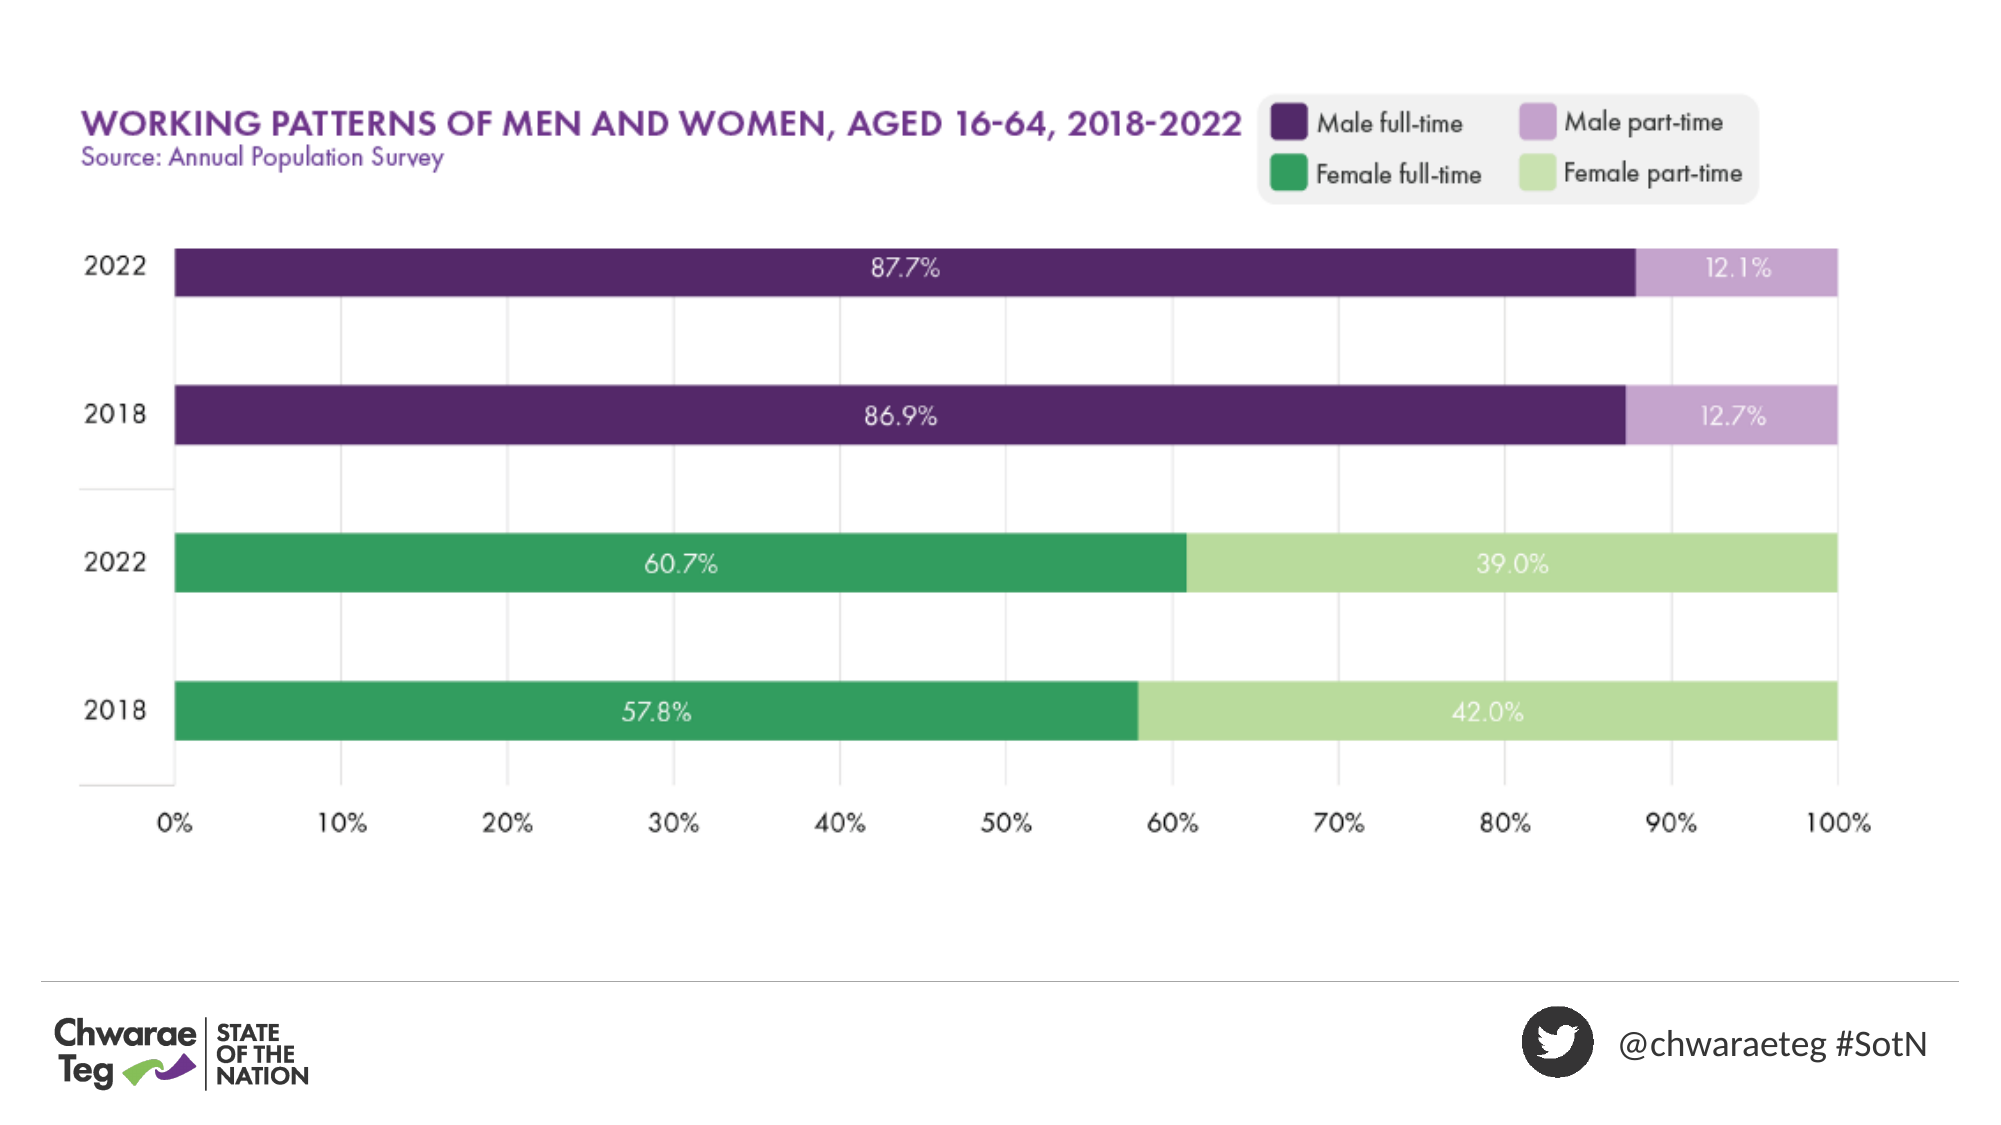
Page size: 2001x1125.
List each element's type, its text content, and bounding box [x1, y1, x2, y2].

picture [62, 69, 1938, 898]
text_box @chwaraeteg #SotN [1601, 1011, 1983, 1072]
picture [18, 998, 352, 1104]
picture [1514, 998, 1602, 1085]
